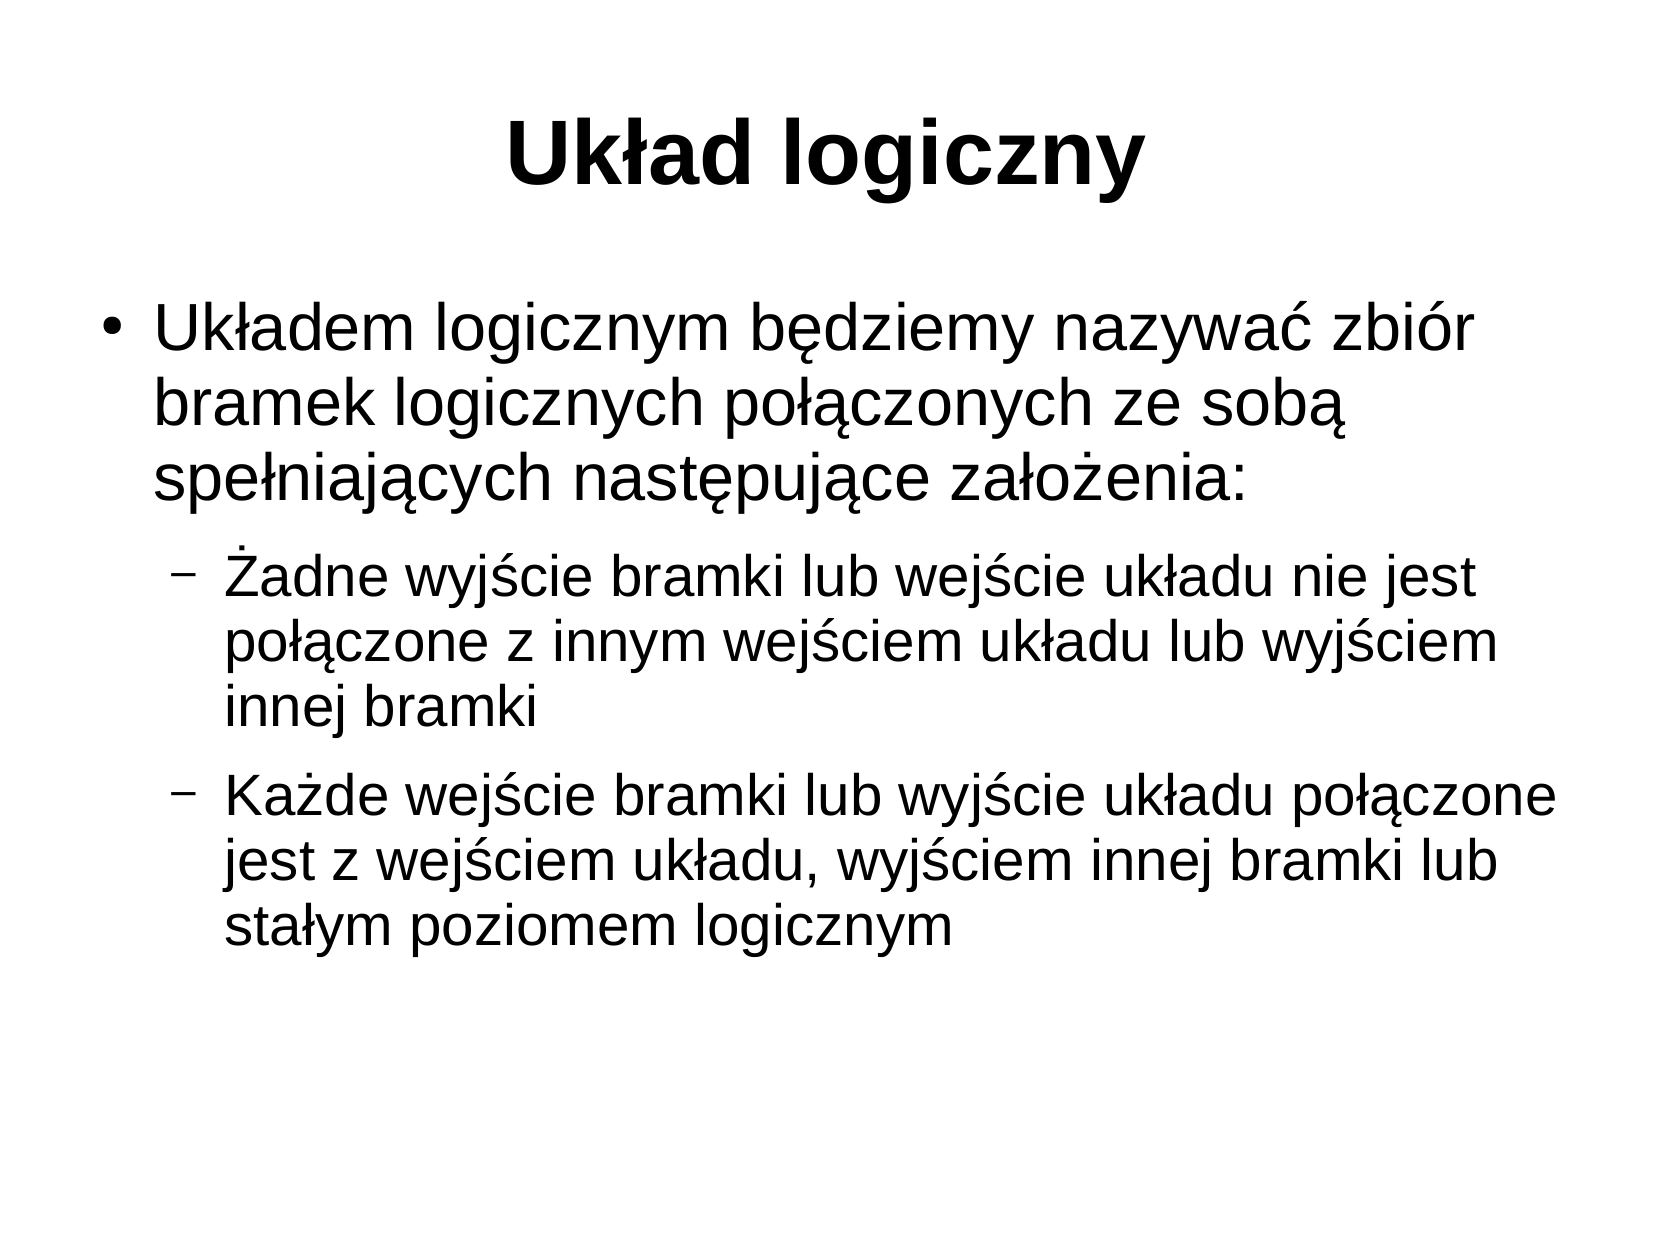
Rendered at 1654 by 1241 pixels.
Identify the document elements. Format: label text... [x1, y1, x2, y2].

list Układem logicznym będziemy nazywać zbiór bramek logicznych połączonych ze sobą spełniających następujące założenia: Żadne wyjście bramki lub wejście układu nie jest połączone z innym wejściem układu lub wyjściem innej bramki Każde wejście bramki lub wyjście układu połączone jest z wejściem układu, wyjściem innej bramki lub stałym poziomem logicznym [82, 290, 1571, 1109]
title Układ logiczny [82, 49, 1571, 257]
